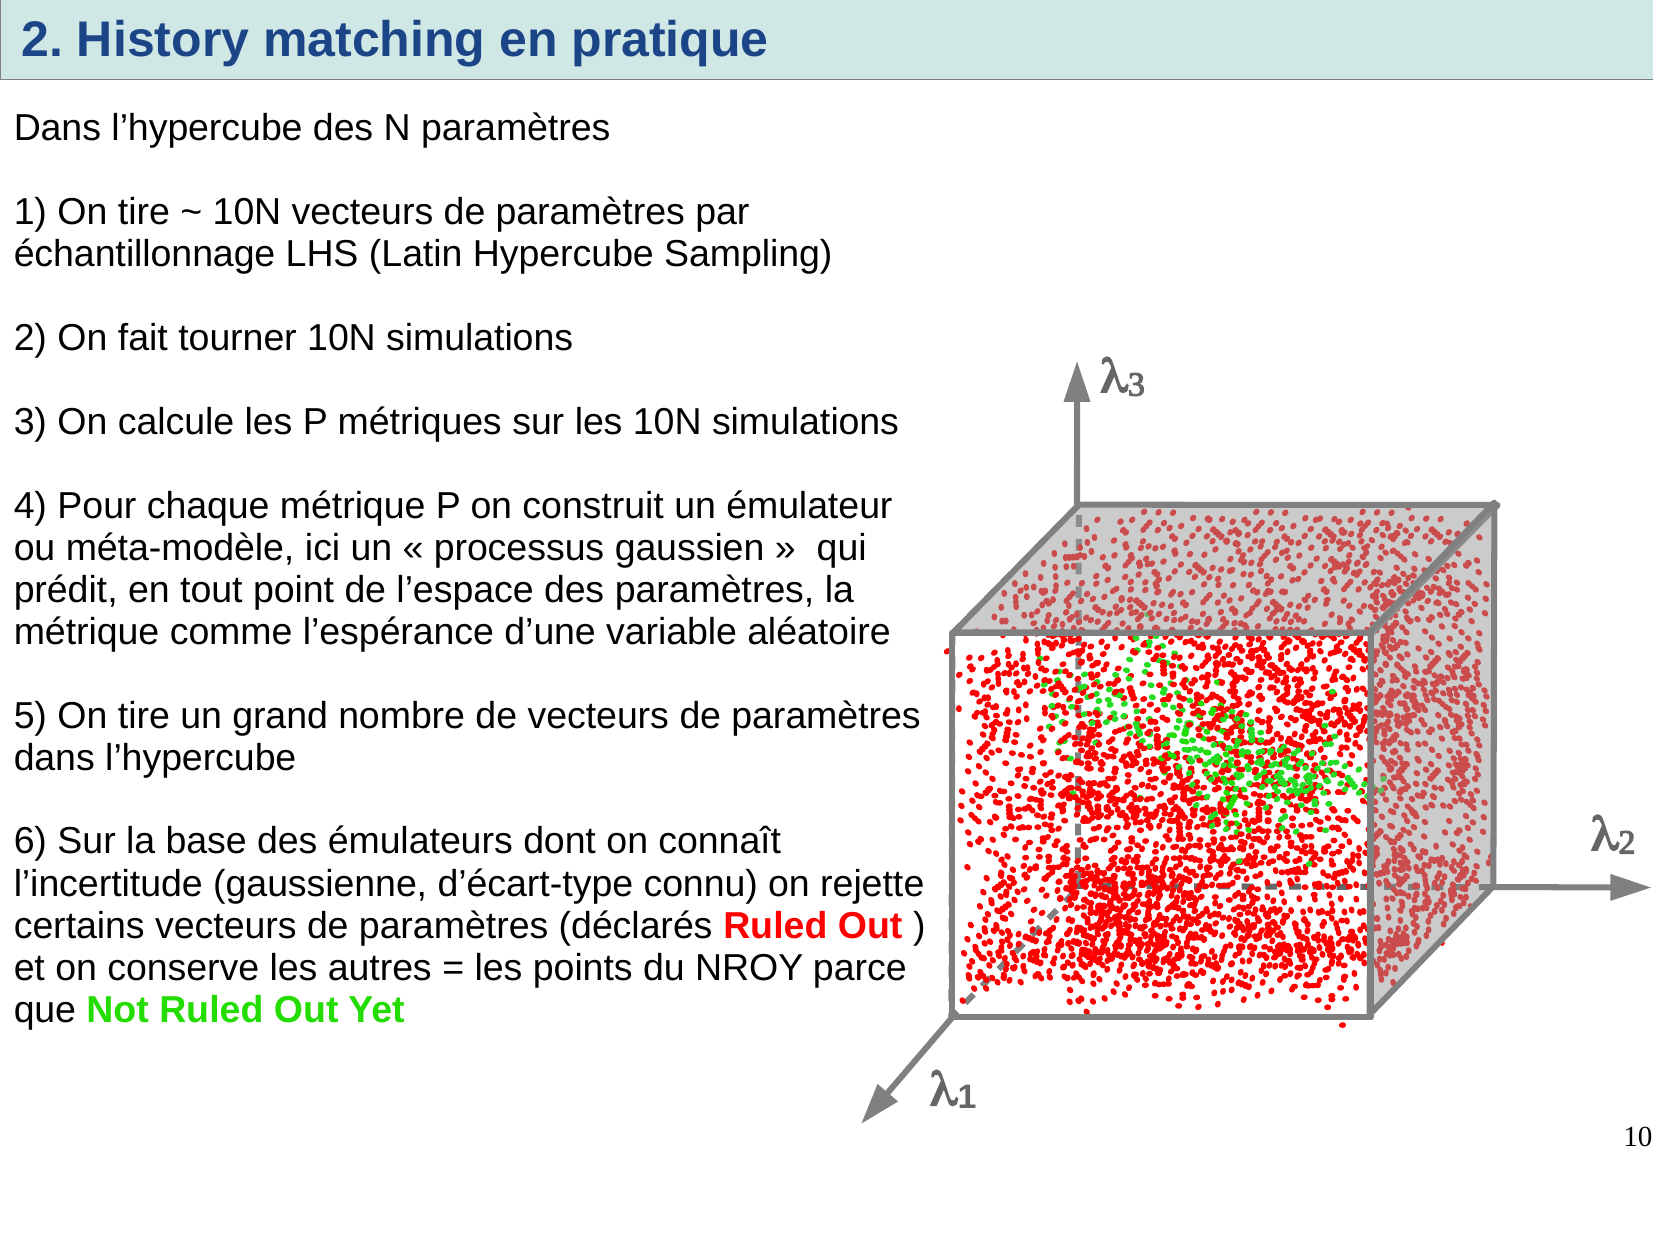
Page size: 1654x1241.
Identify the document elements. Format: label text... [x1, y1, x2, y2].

text_box [1008, 750, 1016, 756]
text_box [955, 502, 1498, 1011]
text_box [1341, 906, 1355, 916]
text_box [1099, 651, 1107, 657]
text_box [1061, 970, 1085, 985]
text_box [1098, 638, 1111, 650]
text_box [993, 850, 1011, 868]
text_box [1281, 898, 1288, 906]
text_box [1130, 636, 1189, 677]
text_box [1326, 891, 1333, 899]
text_box l3 [1085, 350, 1160, 411]
text_box [1127, 636, 1140, 643]
text_box [979, 731, 987, 738]
text_box [1353, 685, 1368, 697]
text_box [1090, 824, 1103, 832]
text_box [1015, 940, 1022, 948]
text_box [969, 689, 1000, 721]
text_box [1000, 823, 1033, 838]
text_box [975, 763, 983, 770]
text_box [1337, 984, 1345, 991]
text_box [1181, 720, 1194, 737]
text_box [1210, 977, 1217, 985]
text_box [967, 921, 974, 929]
text_box [1035, 846, 1043, 853]
text_box [1122, 973, 1129, 980]
text_box [1103, 710, 1119, 725]
text_box [1015, 769, 1056, 821]
text_box [1341, 760, 1354, 770]
text_box [988, 896, 995, 907]
text_box [1342, 996, 1350, 1002]
text_box [1312, 880, 1323, 891]
text_box [1065, 916, 1076, 925]
text_box [983, 874, 990, 882]
text_box [958, 802, 965, 809]
text_box [1035, 854, 1043, 860]
text_box [1038, 909, 1046, 916]
text_box [1011, 678, 1028, 700]
text_box [1142, 838, 1150, 844]
text_box [1005, 719, 1013, 725]
text_box [1278, 889, 1285, 897]
text_box [1173, 725, 1181, 731]
text_box [975, 835, 985, 845]
text_box [1272, 807, 1324, 887]
text_box [966, 739, 973, 746]
text_box [980, 649, 1026, 691]
text_box [1110, 988, 1117, 995]
text_box [1002, 726, 1012, 744]
text_box [1009, 866, 1016, 874]
text_box [980, 888, 987, 896]
text_box [1300, 994, 1308, 1001]
text_box [1054, 887, 1064, 902]
text_box [1021, 783, 1029, 789]
text_box [1264, 879, 1271, 886]
text_box [1220, 987, 1226, 995]
text_box [1171, 650, 1183, 661]
text_box [1157, 791, 1164, 798]
text_box [1350, 814, 1361, 825]
text_box [1005, 647, 1012, 659]
text_box [1266, 636, 1274, 641]
text_box [1243, 875, 1250, 883]
text_box [1046, 968, 1053, 981]
text_box [1015, 706, 1022, 714]
text_box [1055, 878, 1063, 885]
text_box [1034, 636, 1095, 674]
text_box [1086, 652, 1101, 669]
text_box [1076, 835, 1108, 850]
text_box [1023, 636, 1029, 644]
text_box [1026, 688, 1034, 695]
text_box [1325, 800, 1338, 814]
text_box l2 [1576, 807, 1651, 869]
text_box [1033, 661, 1110, 711]
text_box [1105, 665, 1128, 707]
text_box [1124, 772, 1132, 785]
text_box [1041, 838, 1071, 882]
text_box [1310, 891, 1318, 903]
text_box [969, 785, 1008, 806]
text_box [994, 896, 1018, 922]
text_box [1337, 895, 1344, 903]
text_box [1113, 824, 1121, 831]
text_box [1167, 670, 1178, 688]
text_box [1321, 837, 1346, 868]
text_box [1005, 803, 1023, 822]
text_box [972, 780, 979, 787]
text_box [1276, 880, 1283, 888]
text_box [1228, 960, 1235, 968]
text_box [1268, 987, 1275, 995]
text_box [976, 903, 983, 910]
text_box [1002, 707, 1011, 717]
text_box [1151, 841, 1166, 855]
text_box [1320, 683, 1338, 701]
text_box [1032, 971, 1045, 982]
text_box [1041, 702, 1070, 727]
text_box [1103, 825, 1117, 839]
text_box [1211, 989, 1218, 997]
text_box [964, 935, 971, 943]
text_box [1095, 698, 1103, 704]
text_box [1038, 886, 1050, 899]
text_box [1195, 1003, 1202, 1010]
text_box [1126, 656, 1134, 663]
text_box [1002, 760, 1010, 766]
text_box [1002, 687, 1010, 696]
text_box [965, 753, 973, 760]
text_box [982, 769, 996, 782]
text_box [956, 671, 963, 678]
text_box [966, 663, 976, 673]
text_box [966, 678, 973, 685]
text_box [1014, 766, 1024, 779]
text_box [1027, 918, 1035, 925]
text_box [977, 654, 985, 662]
text_box [956, 705, 962, 713]
text_box [1022, 775, 1030, 782]
text_box [1357, 908, 1367, 916]
text_box [1020, 962, 1028, 975]
text_box [1054, 706, 1119, 773]
text_box [986, 813, 1000, 826]
text_box [1289, 983, 1298, 993]
text_box l1 [946, 1052, 992, 1124]
text_box [1118, 643, 1125, 651]
text_box [1027, 753, 1034, 760]
text_box [1162, 826, 1173, 843]
text_box [1337, 744, 1350, 758]
text_box [1023, 897, 1031, 904]
text_box [1066, 998, 1073, 1006]
text_box [1104, 697, 1114, 708]
text_box [1345, 664, 1353, 671]
text_box [1053, 916, 1060, 923]
text_box [1022, 839, 1033, 851]
text_box [1113, 980, 1120, 987]
text_box [1145, 715, 1159, 725]
text_box [983, 985, 990, 992]
text_box [1339, 1022, 1346, 1028]
text_box [1348, 752, 1356, 759]
text_box [991, 869, 1017, 900]
text_box [1316, 824, 1353, 846]
text_box [1320, 841, 1368, 891]
text_box [1045, 723, 1056, 732]
text_box [1028, 765, 1037, 776]
text_box [1005, 795, 1013, 802]
text_box [1075, 995, 1085, 1005]
text_box [1039, 760, 1048, 767]
text_box [1353, 983, 1359, 991]
text_box [976, 712, 1003, 762]
text_box [1014, 886, 1028, 896]
text_box [1011, 739, 1019, 745]
text_box [0, 0, 1653, 80]
text_box [985, 847, 992, 855]
text_box [1089, 998, 1096, 1005]
text_box [1264, 817, 1272, 825]
text_box [1319, 919, 1327, 929]
text_box [1175, 1002, 1183, 1009]
text_box [1324, 1004, 1332, 1011]
text_box [1301, 884, 1309, 891]
text_box [966, 654, 973, 661]
text_box [1017, 978, 1024, 986]
text_box [1193, 994, 1201, 1001]
text_box [1259, 979, 1266, 986]
text_box [1020, 862, 1039, 881]
text_box [1022, 854, 1030, 861]
text_box [1237, 968, 1256, 982]
text_box [1151, 992, 1159, 999]
text_box [1030, 906, 1038, 913]
text_box [1214, 1000, 1221, 1008]
text_box [1054, 636, 1368, 988]
text_box [1067, 986, 1074, 994]
text_box [957, 817, 964, 824]
text_box [1036, 725, 1044, 732]
text_box [1351, 969, 1358, 977]
text_box [1026, 742, 1034, 749]
text_box [964, 864, 971, 871]
text_box [1165, 995, 1173, 1002]
text_box [1326, 665, 1357, 695]
text_box [1020, 664, 1039, 681]
text_box [1141, 669, 1154, 678]
text_box [1023, 701, 1029, 709]
text_box [981, 938, 994, 947]
text_box [1314, 997, 1322, 1004]
text_box [1348, 636, 1368, 673]
text_box [1136, 827, 1145, 834]
text_box [1023, 715, 1030, 723]
text_box [1317, 648, 1324, 655]
text_box [1090, 970, 1103, 987]
text_box [1121, 984, 1132, 998]
text_box [1055, 772, 1075, 783]
text_box [1159, 714, 1171, 723]
text_box [1037, 734, 1047, 744]
text_box [1120, 713, 1128, 720]
text_box [1240, 996, 1247, 1003]
text_box [964, 768, 972, 775]
text_box [1034, 821, 1062, 845]
text_box [1324, 815, 1332, 822]
text_box [1154, 643, 1166, 651]
text_box [1335, 815, 1349, 824]
text_box [965, 829, 972, 836]
text_box [1012, 836, 1019, 843]
text_box [1220, 973, 1252, 991]
text_box [966, 841, 974, 848]
text_box [1296, 895, 1303, 903]
text_box [1188, 652, 1195, 660]
text_box [976, 803, 983, 811]
text_box [972, 921, 1057, 986]
text_box [1355, 766, 1363, 773]
text_box [1179, 991, 1187, 1001]
text_box [1061, 817, 1069, 824]
text_box [1014, 793, 1022, 799]
text_box Dans l’hypercube des N paramètres 1) On tire ~ 10N vecteurs de paramètres par échantillonnage LHS (Latin Hypercube Sampling) 2) On fait tourner 10N simulations 3) On calcule les P métriques sur les 10N simulations 4) Pour chaque métrique P on construit un émulateur ou méta-modèle, ici un « processus gaussien » qui prédit, en tout point de l’espace des paramètres, la métrique comme l’espérance d’une variable aléatoire 5) On tire un grand nombre de vecteurs de paramètres dans l’hypercube 6) Sur la base des émulateurs dont on connaît l’incertitude (gaussienne, d’écart-type connu) on rejette certains vecteurs de paramètres (déclarés Ruled Out ) et on conserve les autres = les points du NROY parce que Not Ruled Out Yet [0, 98, 946, 1241]
text_box [1194, 636, 1211, 640]
text_box [1340, 973, 1349, 983]
text_box [1123, 667, 1134, 682]
text_box [971, 985, 978, 992]
text_box 2. History matching en pratique [6, 3, 877, 75]
text_box [1302, 974, 1330, 989]
text_box [1012, 732, 1020, 738]
text_box [1254, 991, 1261, 999]
text_box [1083, 1008, 1090, 1014]
text_box [1267, 843, 1281, 854]
text_box [966, 957, 976, 970]
text_box [1037, 748, 1044, 755]
text_box [1184, 981, 1196, 990]
text_box [1139, 680, 1155, 689]
text_box [989, 836, 996, 843]
text_box [1357, 922, 1368, 934]
text_box [1014, 719, 1022, 726]
text_box [1101, 995, 1108, 1002]
text_box [965, 972, 973, 982]
text_box [1353, 895, 1360, 903]
text_box [959, 997, 966, 1004]
text_box [982, 910, 991, 923]
text_box [958, 788, 966, 795]
text_box [1328, 992, 1336, 1003]
text_box [1007, 780, 1015, 787]
text_box [968, 812, 982, 825]
text_box [1050, 955, 1058, 967]
text_box [1140, 694, 1156, 708]
text_box [1361, 869, 1368, 877]
text_box [1307, 906, 1314, 914]
text_box [1344, 807, 1352, 814]
text_box [1162, 636, 1207, 652]
text_box [1228, 986, 1235, 994]
text_box [961, 950, 968, 957]
text_box [976, 925, 989, 940]
text_box [1252, 870, 1264, 880]
text_box [1018, 752, 1025, 758]
